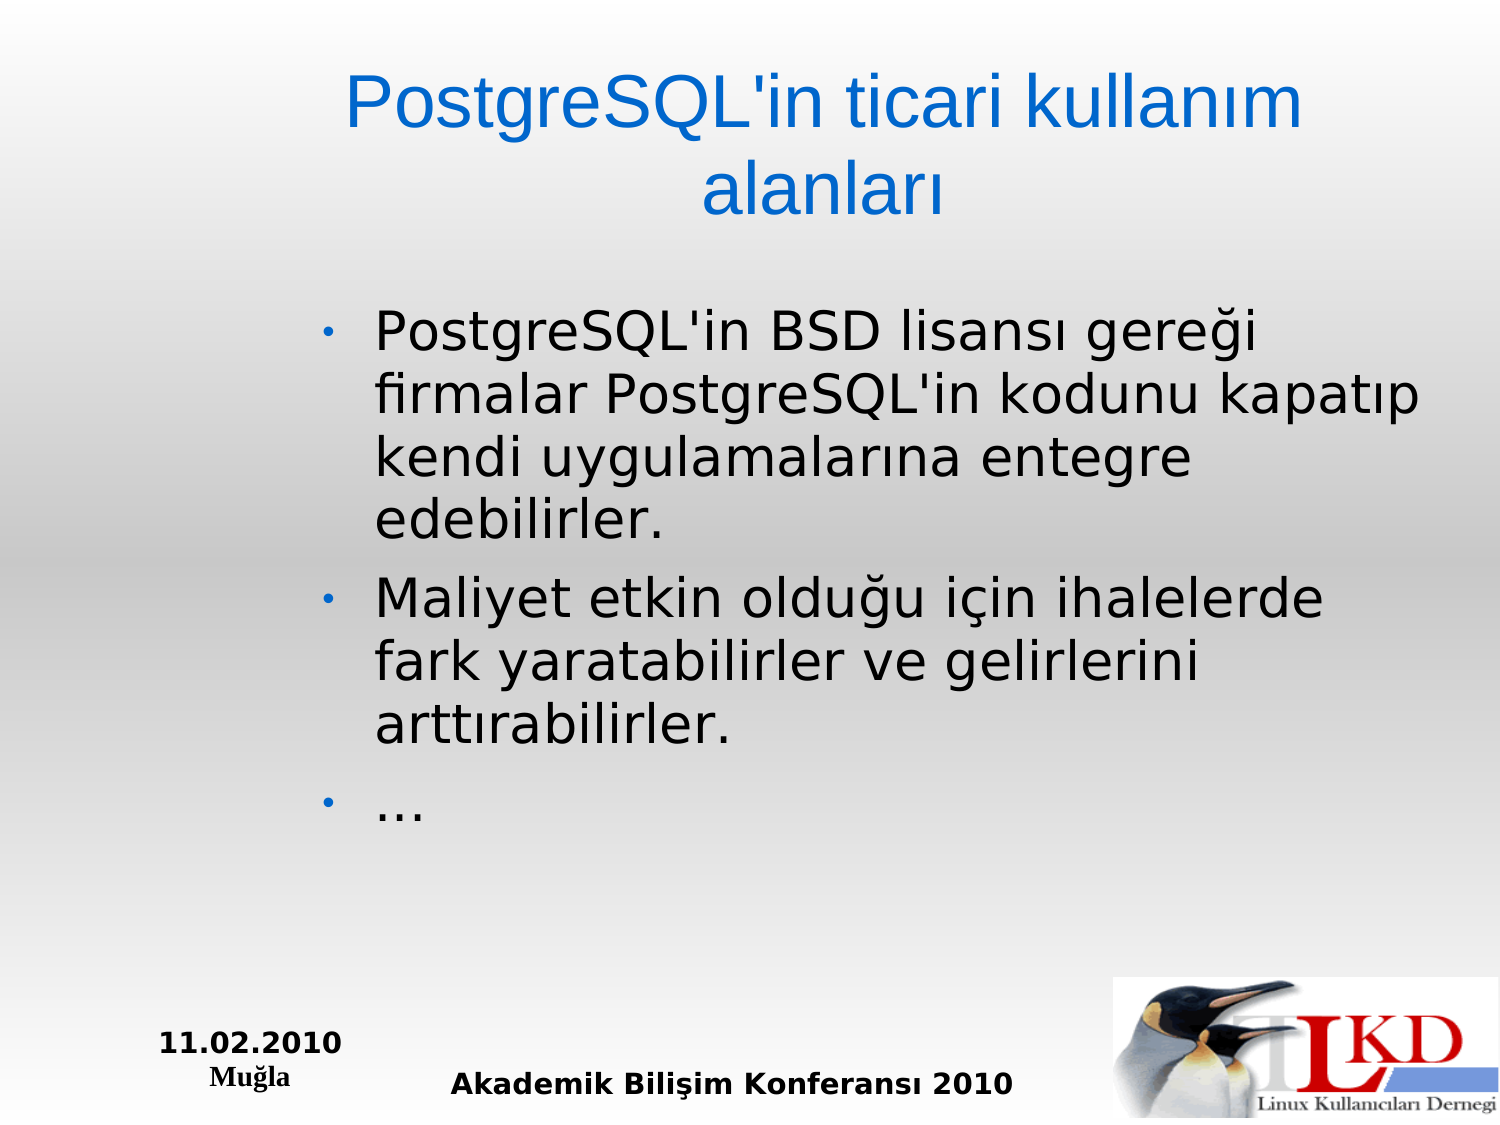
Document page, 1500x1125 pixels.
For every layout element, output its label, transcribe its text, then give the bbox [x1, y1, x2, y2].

picture [1113, 977, 1499, 1118]
title PostgreSQL'in ticari kullanım alanları [224, 49, 1425, 238]
list PostgreSQL'in BSD lisansı gereği firmalar PostgreSQL'in kodunu kapatıp kendi uygulamalarına entegre edebilirler. Maliyet etkin olduğu için ihalelerde fark yaratabilirler ve gelirlerini arttırabilirler. ... [224, 299, 1425, 975]
